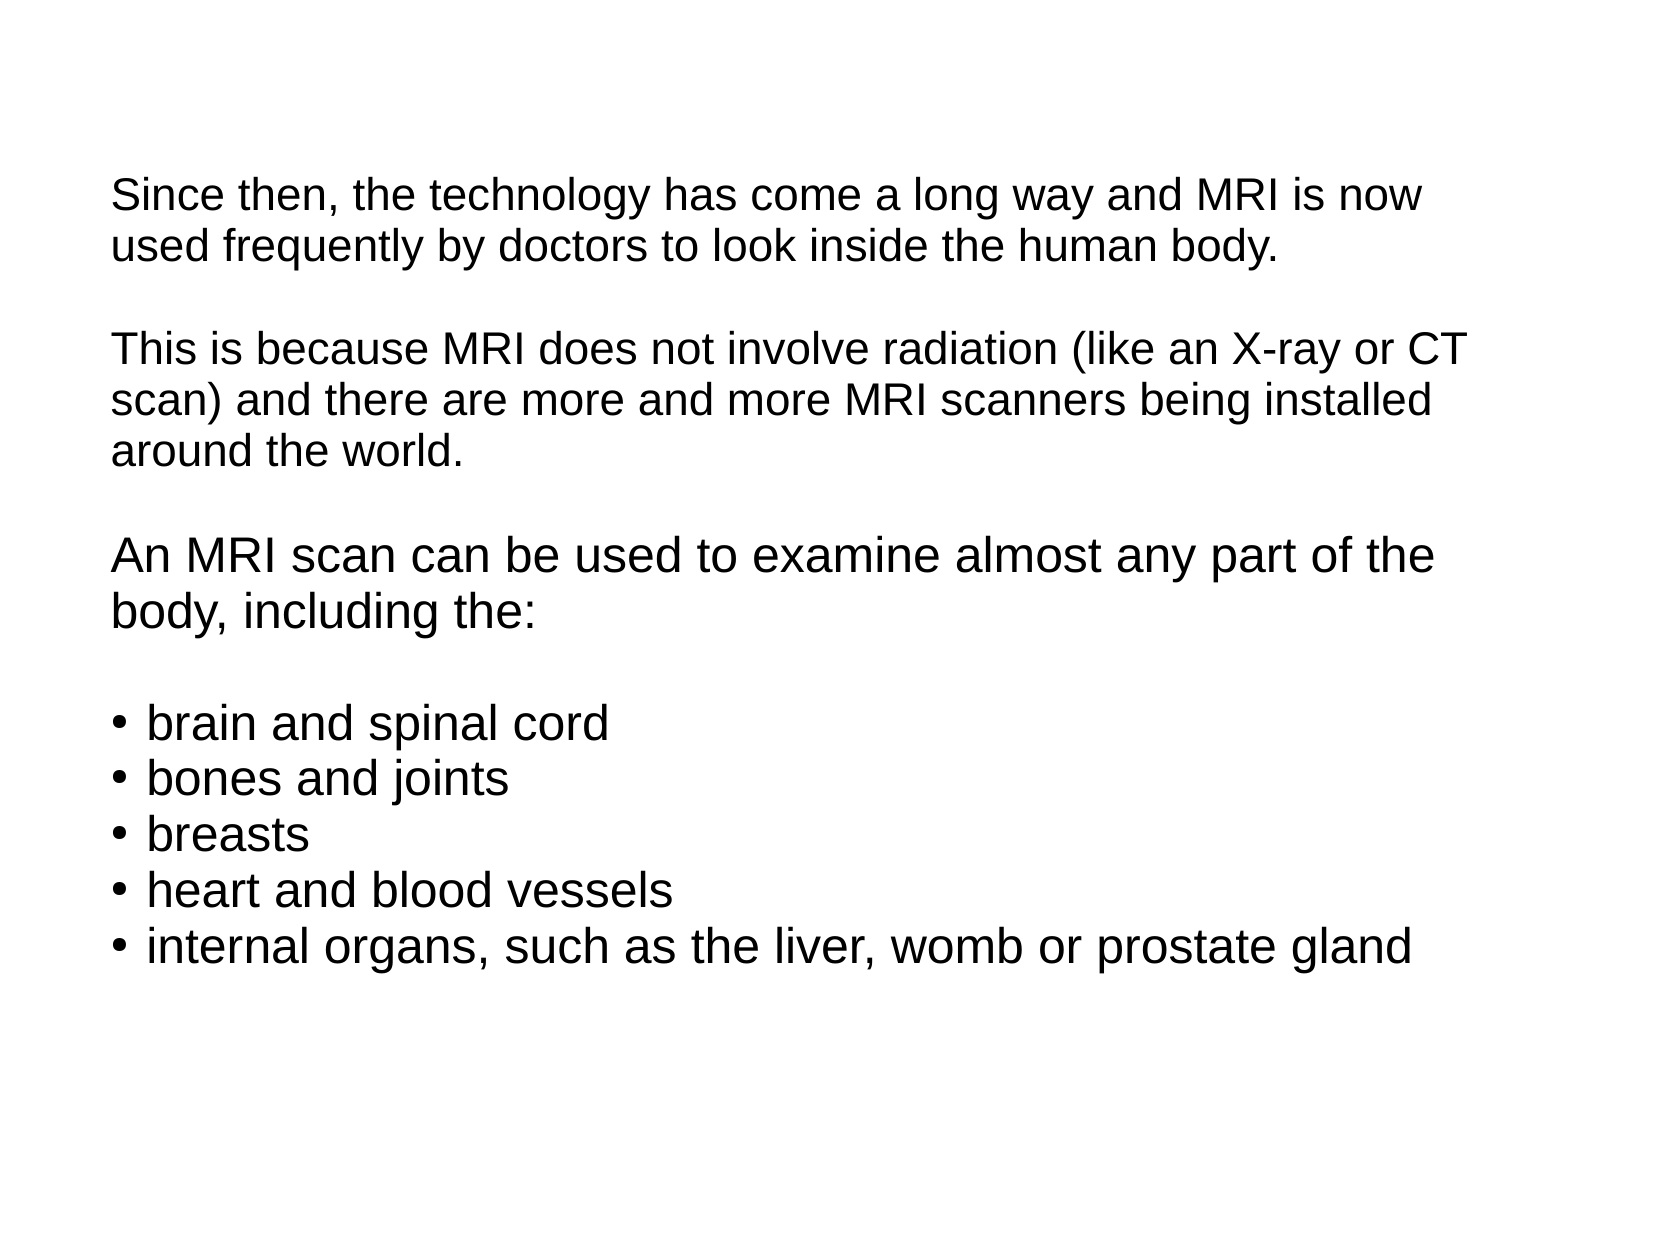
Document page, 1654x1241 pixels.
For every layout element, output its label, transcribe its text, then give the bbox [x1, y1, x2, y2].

text_box Since then, the technology has come a long way and MRI is now used frequently by doctors to look inside the human body. This is because MRI does not involve radiation (like an X-ray or CT scan) and there are more and more MRI scanners being installed around the world. An MRI scan can be used to examine almost any part of the body, including the: brain and spinal cord bones and joints breasts heart and blood vessels internal organs, such as the liver, womb or prostate gland [95, 161, 1551, 982]
